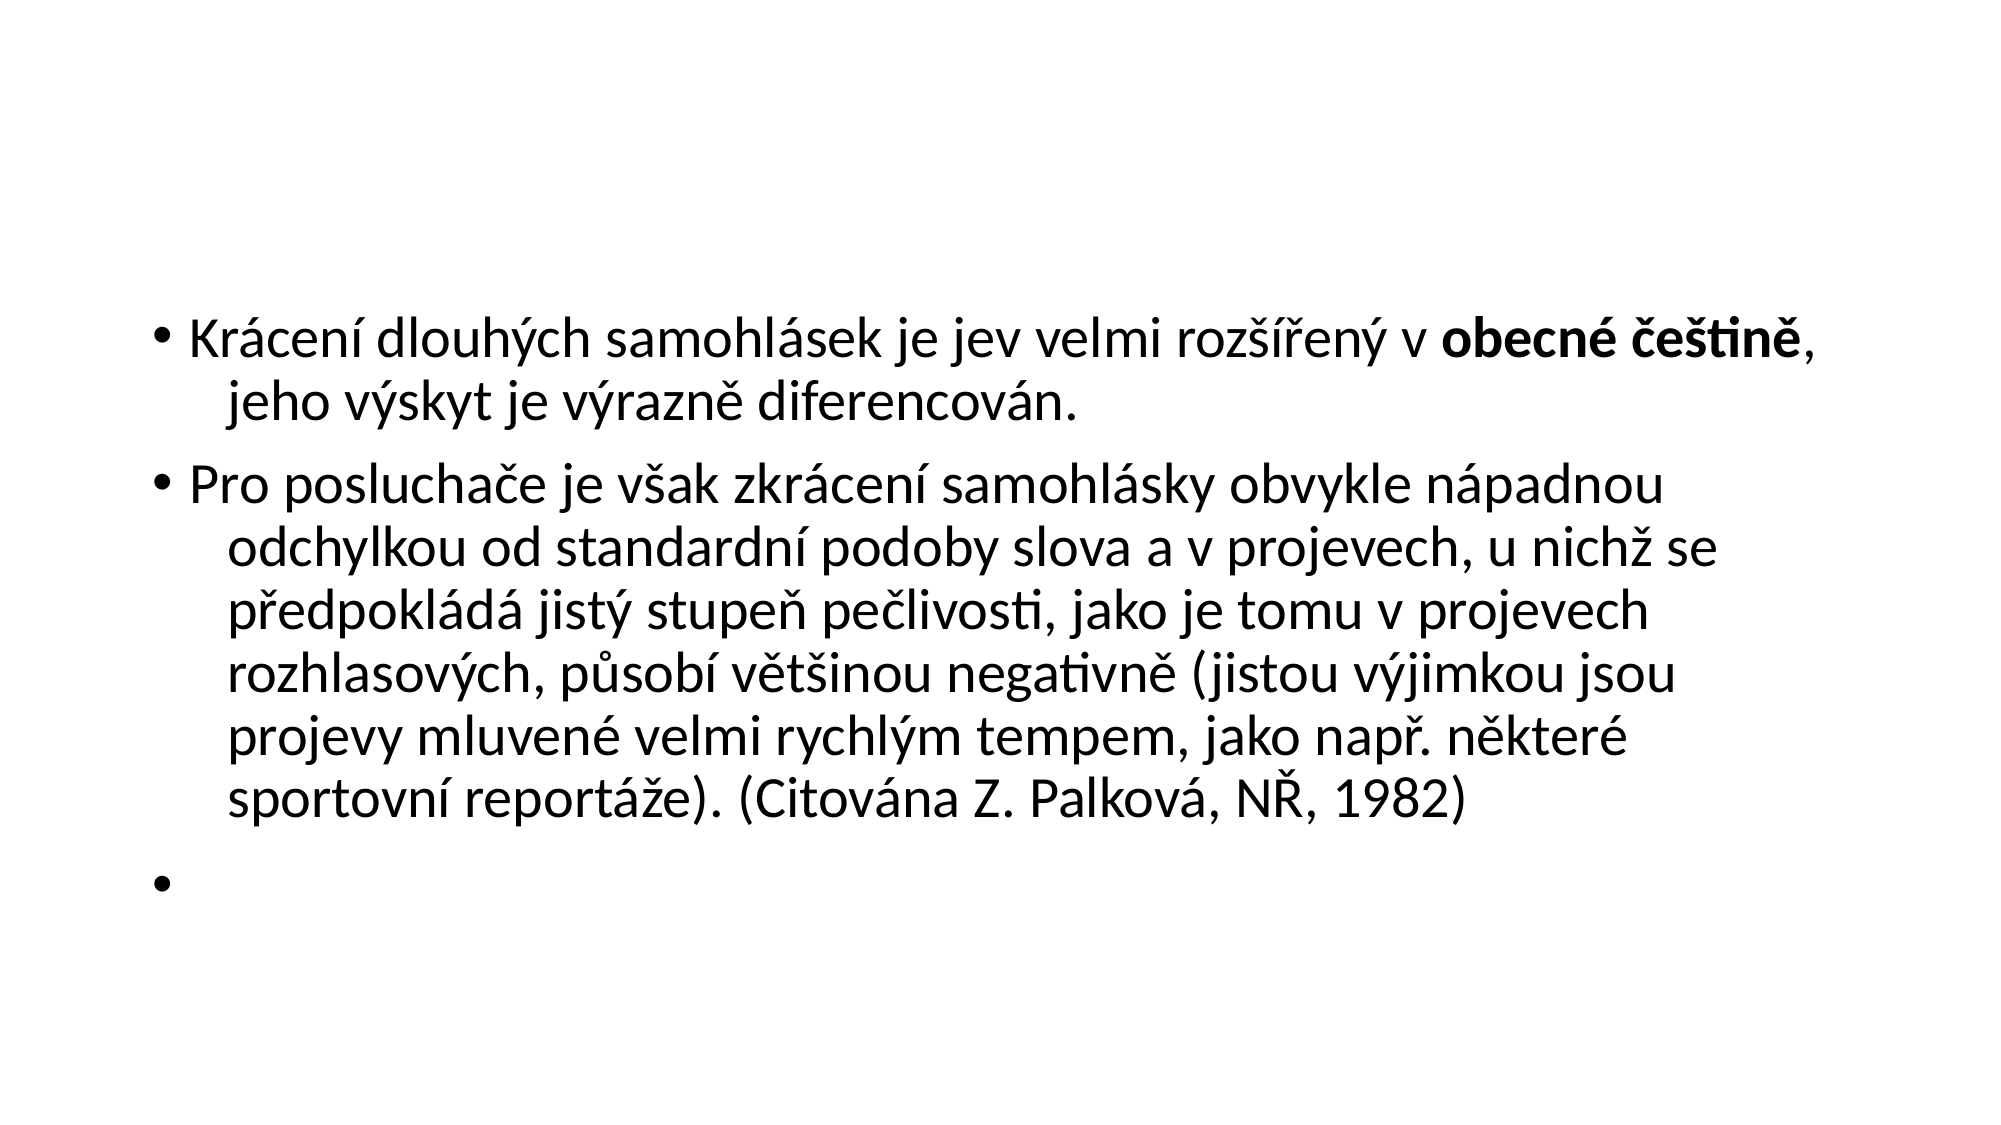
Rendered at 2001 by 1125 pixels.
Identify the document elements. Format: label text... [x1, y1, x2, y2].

list Krácení dlouhých samohlásek je jev velmi rozšířený v obecné češtině, jeho výskyt je výrazně diferencován. Pro posluchače je však zkrácení samohlásky obvykle nápadnou odchylkou od standardní podoby slova a v projevech, u nichž se předpokládá jistý stupeň pečlivosti, jako je tomu v projevech rozhlasových, působí většinou negativně (jistou výjimkou jsou projevy mluvené velmi rychlým tempem, jako např. některé sportovní reportáže). (Citována Z. Palková, NŘ, 1982) [137, 299, 1863, 1014]
